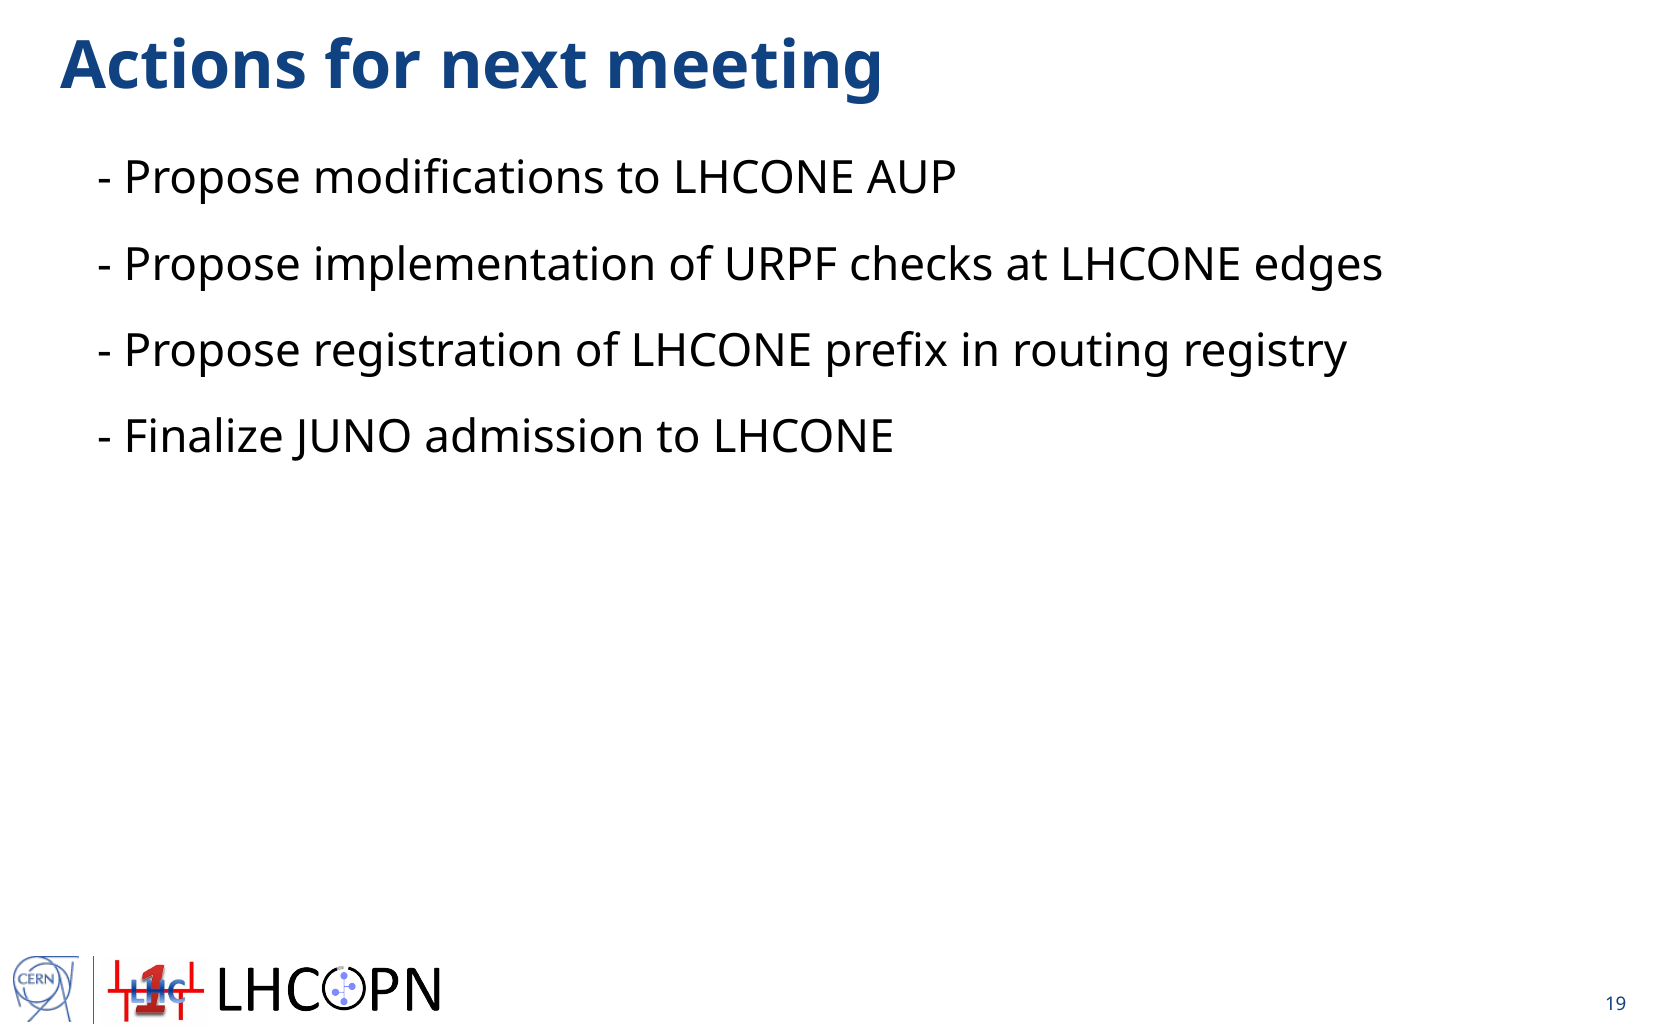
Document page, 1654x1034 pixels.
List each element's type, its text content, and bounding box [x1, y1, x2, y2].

text_box - Propose modifications to LHCONE AUP - Propose implementation of URPF checks at LHCONE edges - Propose registration of LHCONE prefix in routing registry - Finalize JUNO admission to LHCONE [82, 137, 1563, 1034]
title Actions for next meeting [60, 0, 1528, 138]
picture [13, 956, 79, 1032]
